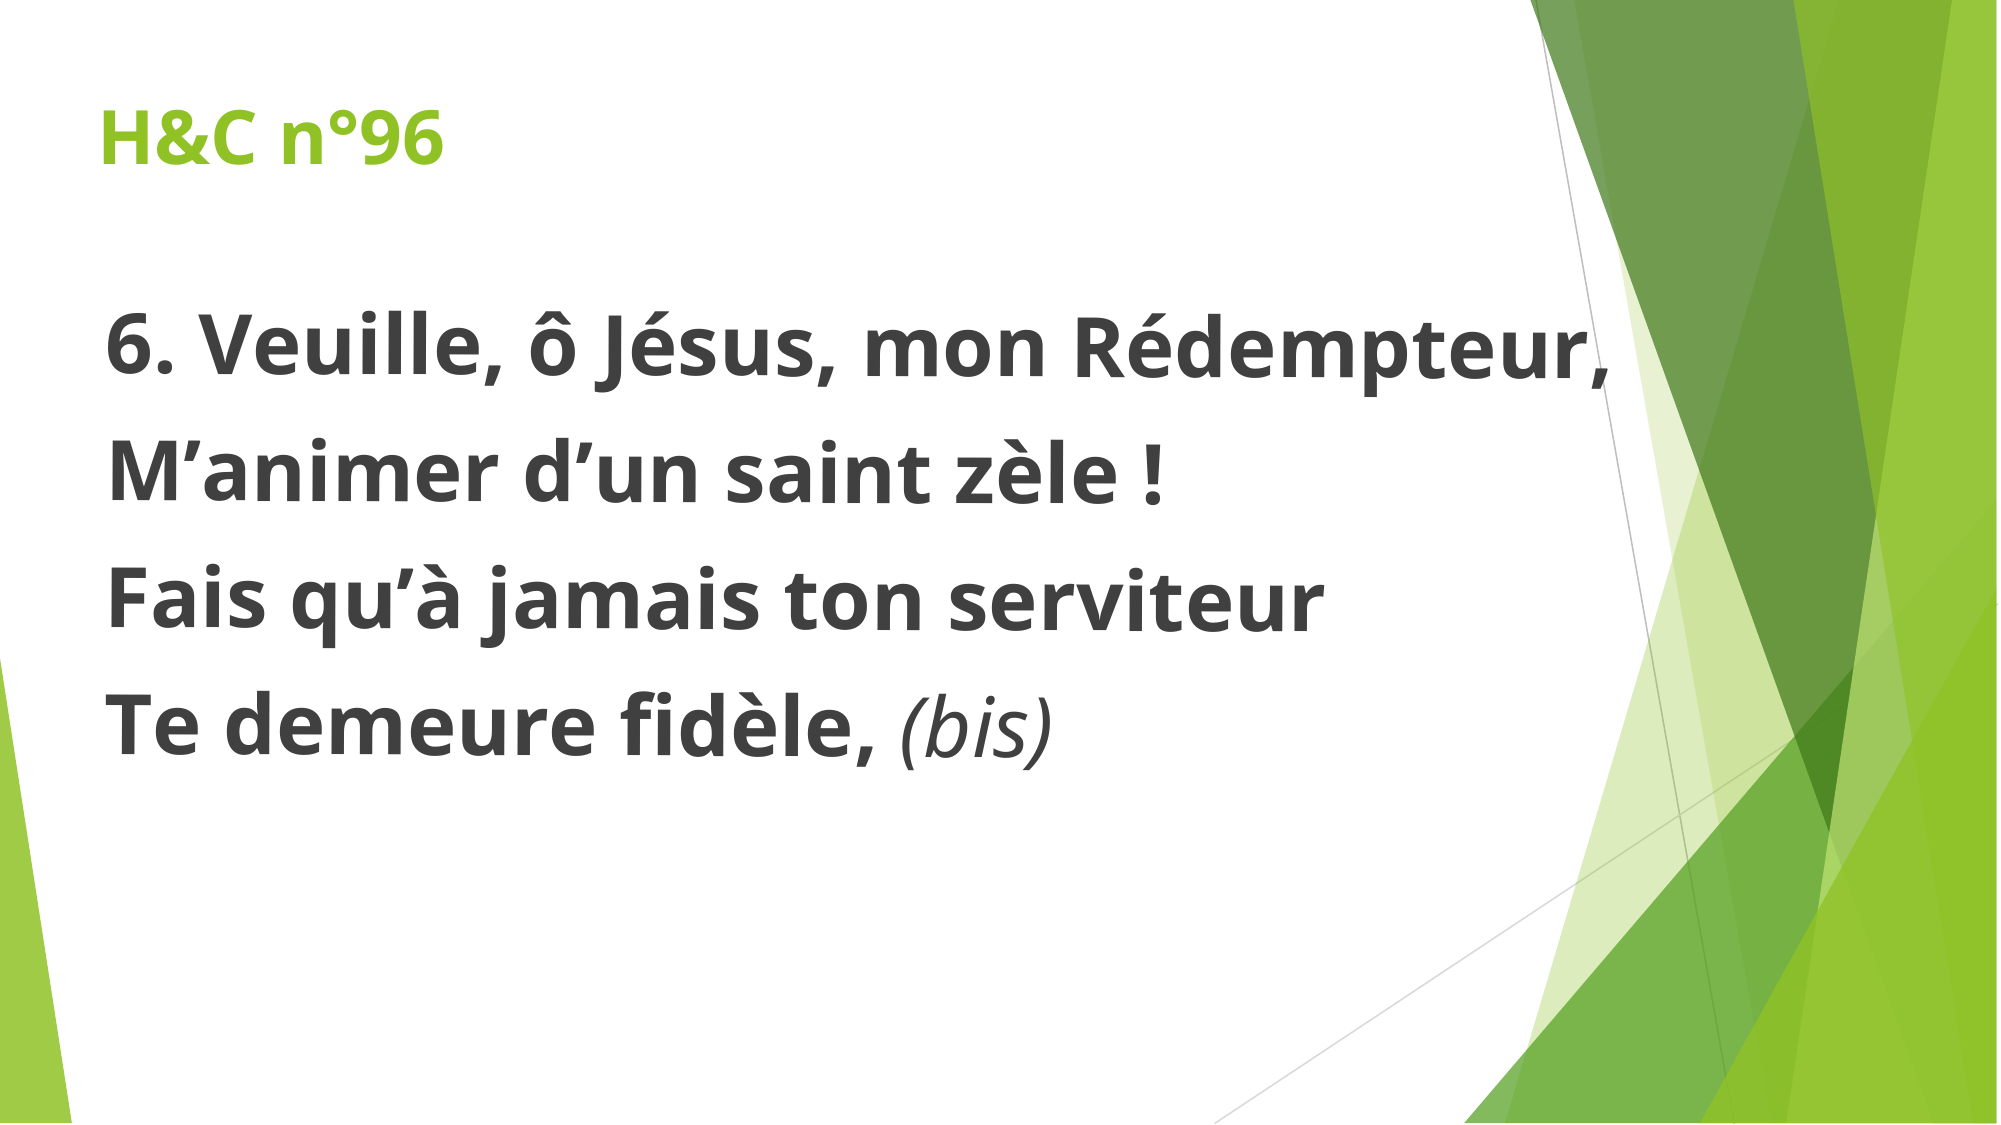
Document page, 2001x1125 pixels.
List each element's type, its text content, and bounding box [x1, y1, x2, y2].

text_box H&C n°96 [82, 82, 496, 189]
text_box 6. Veuille, ô Jésus, mon Rédempteur, M’animer d’un saint zèle ! Fais qu’à jamais ton serviteur Te demeure fidèle, (bis) [88, 267, 1958, 1086]
